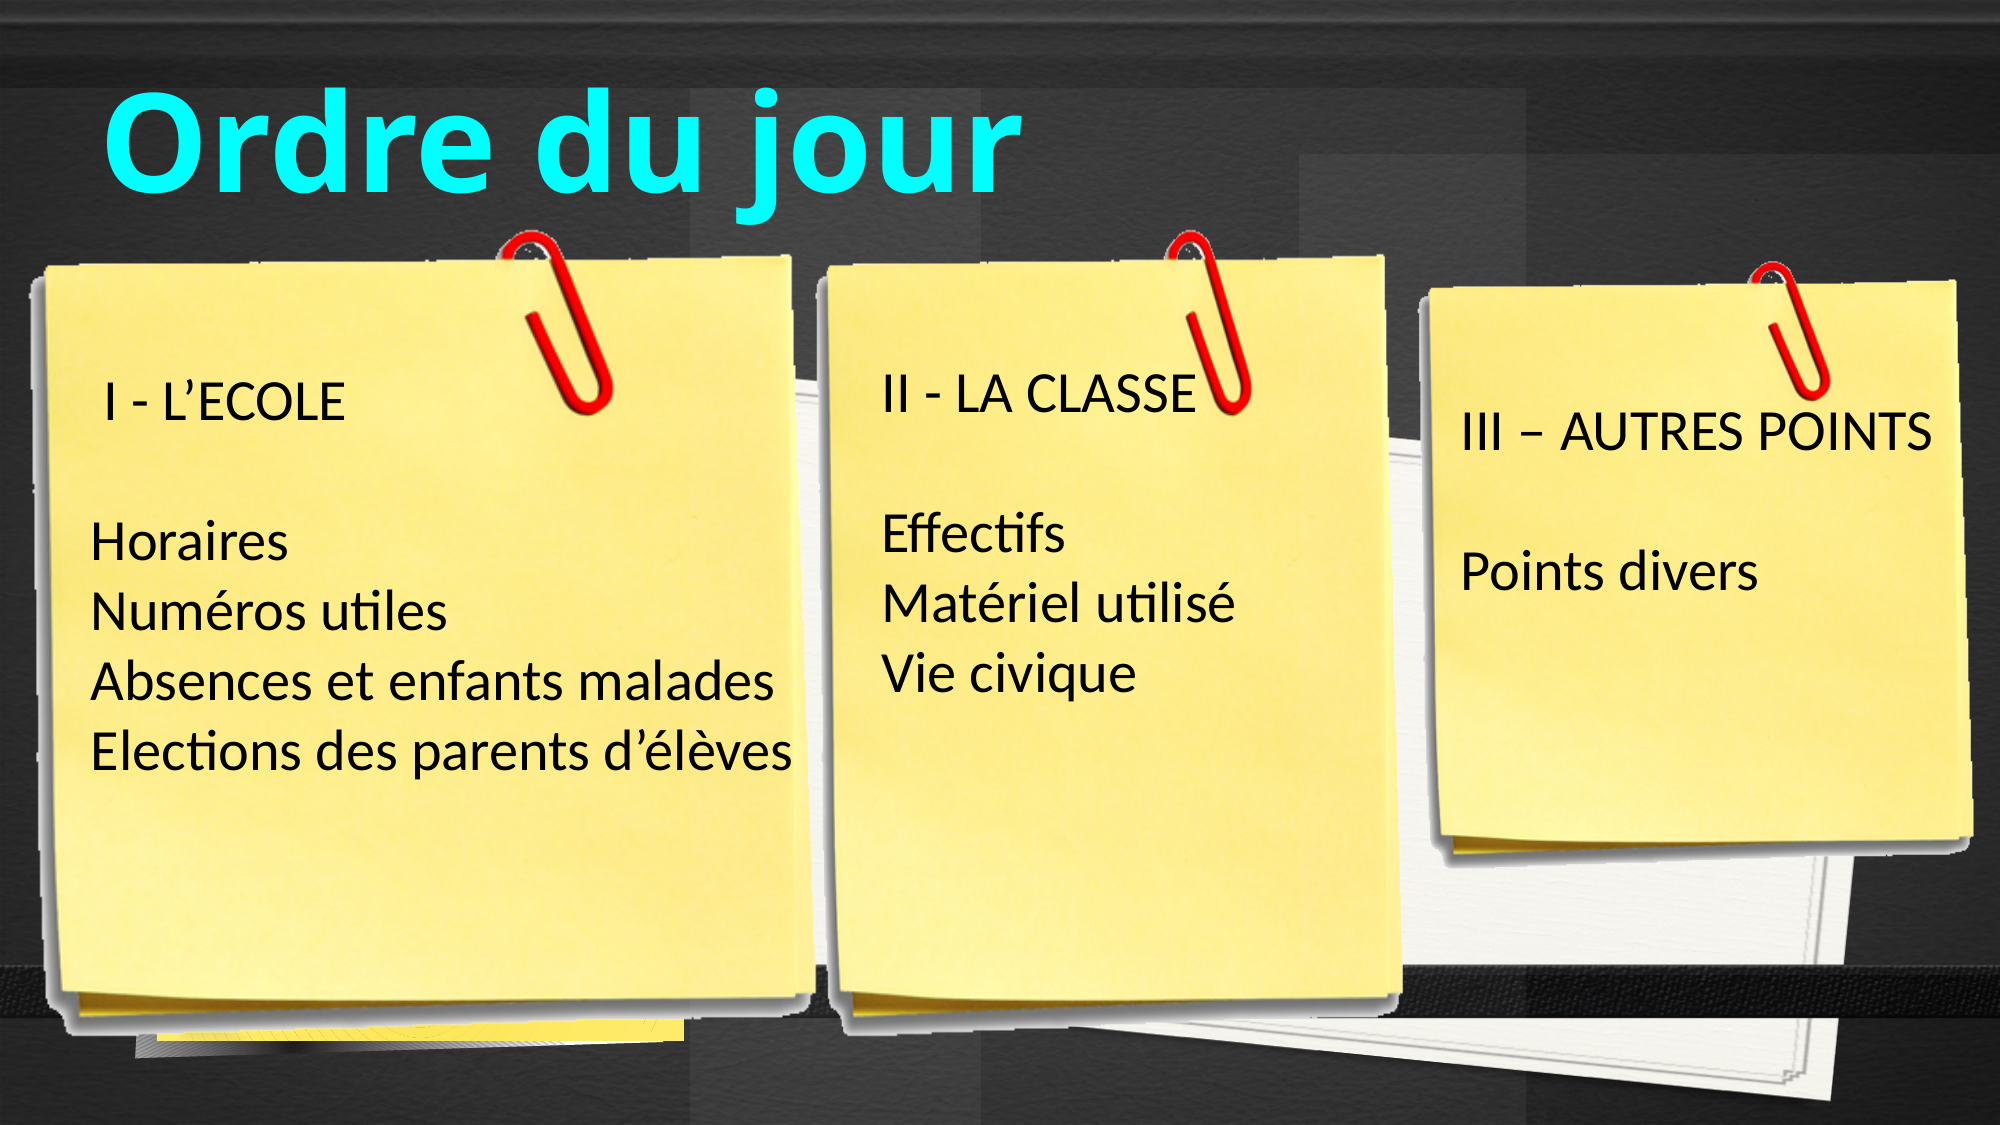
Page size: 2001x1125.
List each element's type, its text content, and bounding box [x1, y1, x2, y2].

picture [0, 0, 2000, 1125]
text_box I - L’ECOLE Horaires Numéros utiles Absences et enfants malades Elections des parents d’élèves [76, 354, 824, 835]
text_box III – AUTRES POINTS Points divers [1445, 384, 1953, 655]
text_box II - LA CLASSE Effectifs Matériel utilisé Vie civique [866, 346, 1299, 757]
title Ordre du jour [99, 44, 1900, 233]
